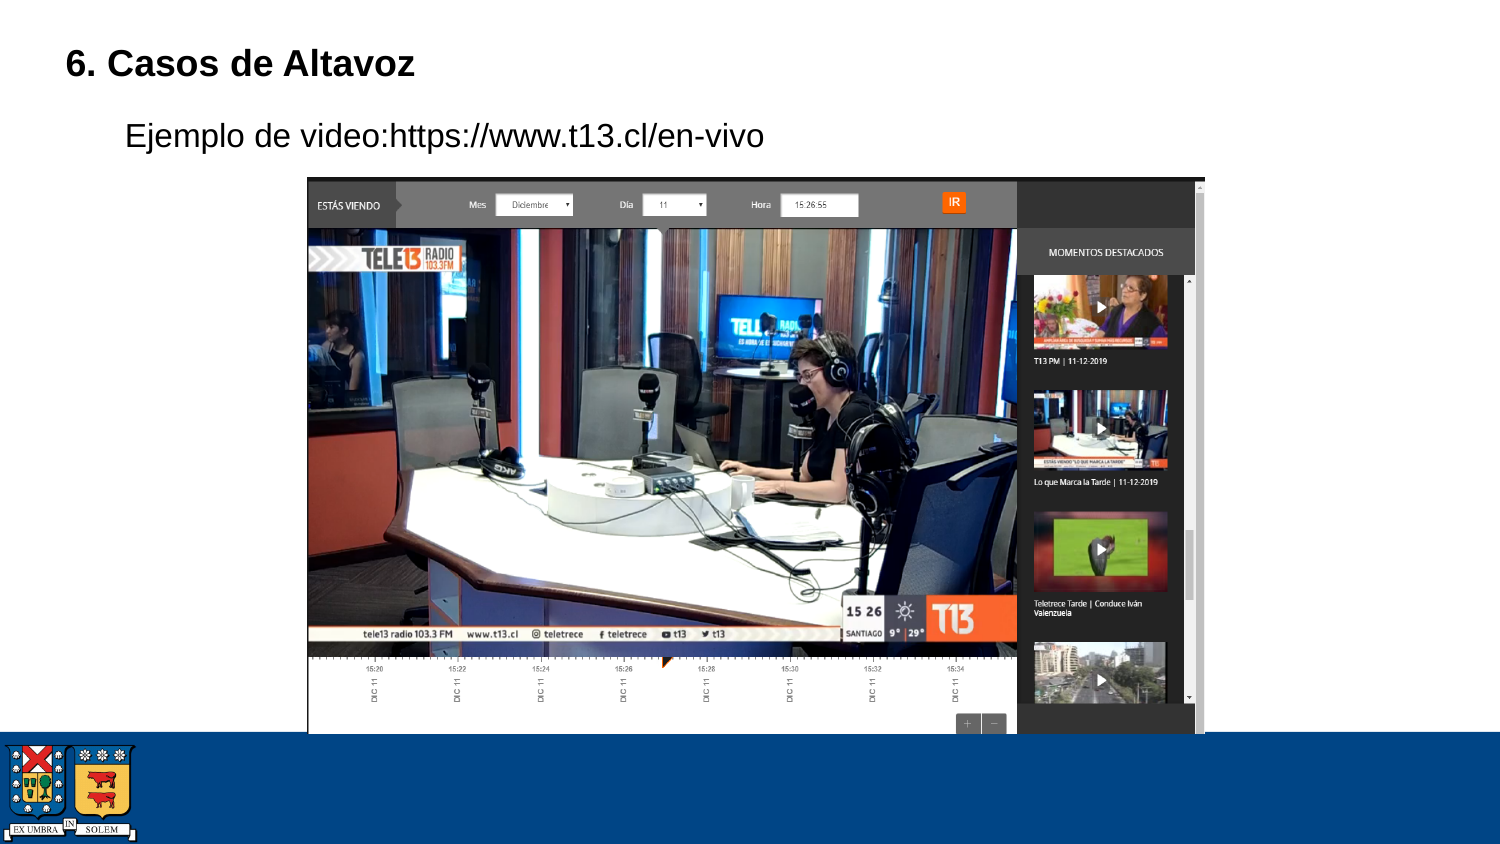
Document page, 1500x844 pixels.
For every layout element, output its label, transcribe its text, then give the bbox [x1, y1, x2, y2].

picture [307, 177, 1205, 734]
text_box 6. Casos de Altavoz Ejemplo de video:https://www.t13.cl/en-vivo [50, 35, 1418, 686]
picture [2, 732, 139, 844]
